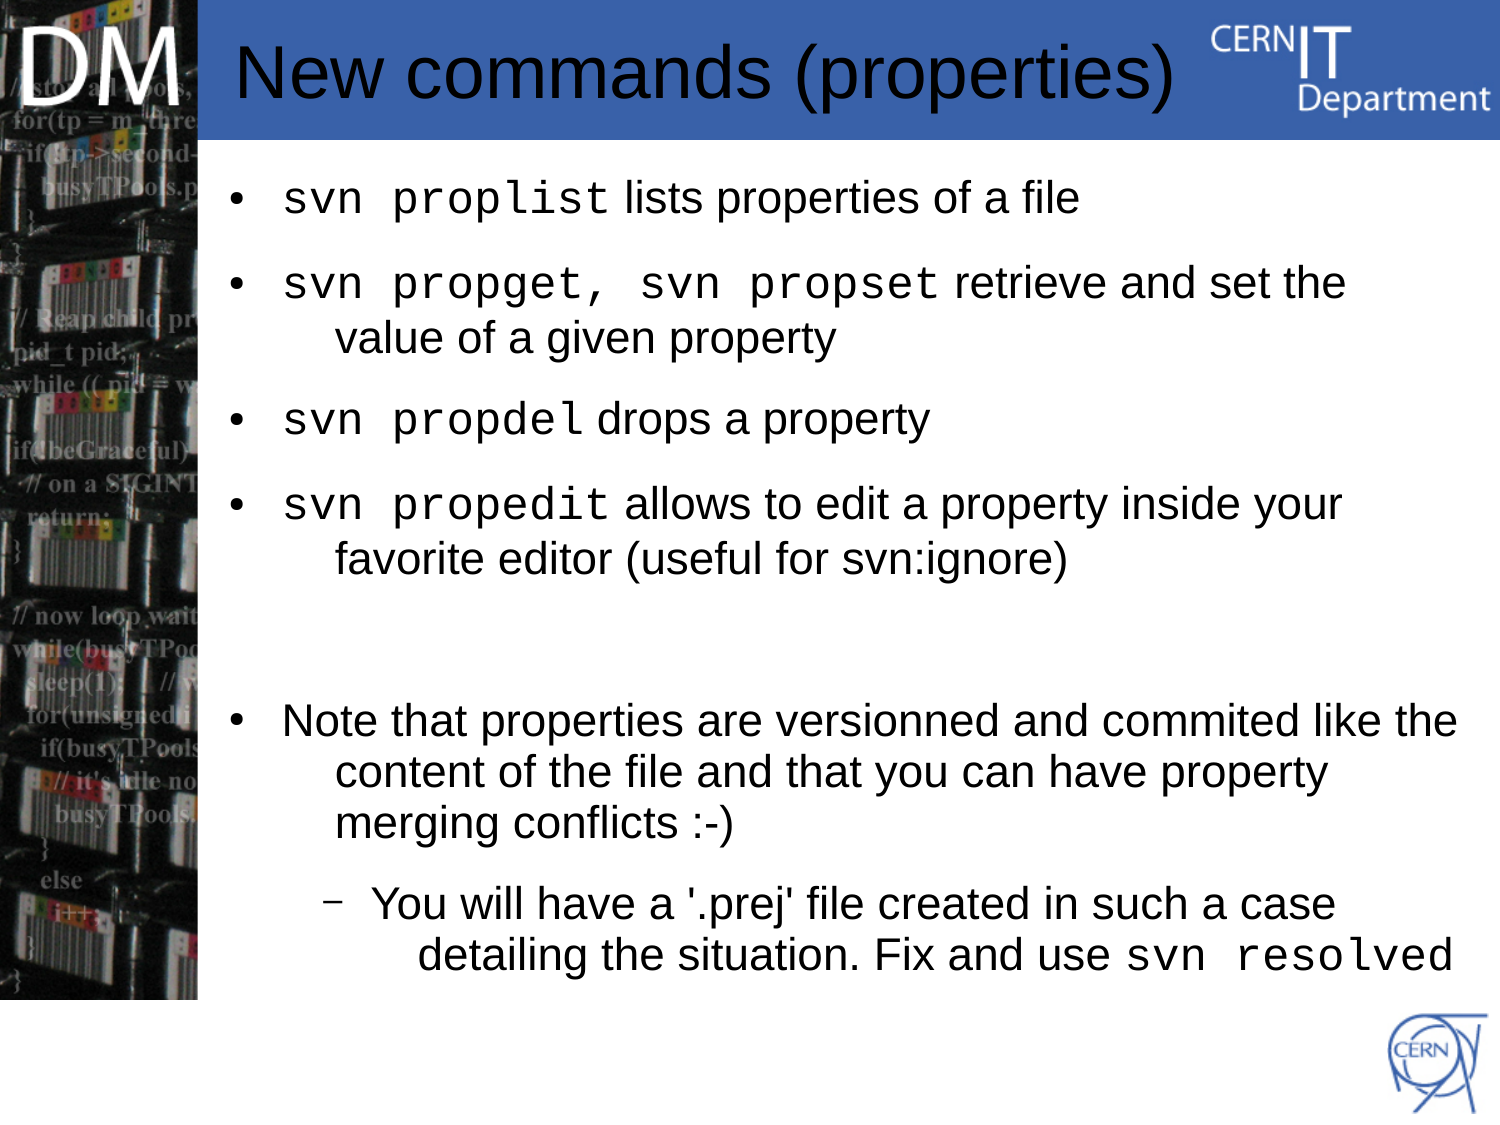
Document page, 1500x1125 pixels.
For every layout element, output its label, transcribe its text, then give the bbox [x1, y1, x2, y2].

picture [1387, 1012, 1489, 1114]
list svn proplist lists properties of a file svn propget, svn propset retrieve and set the value of a given property svn propdel drops a property svn propedit allows to edit a property inside your favorite editor (useful for svn:ignore) Note that properties are versionned and commited like the content of the file and that you can have property merging conflicts :-) You will have a '.prej' file created in such a case detailing the situation. Fix and use svn resolved [177, 157, 1477, 1001]
title New commands (properties) [212, 0, 1201, 138]
picture [198, 0, 1500, 140]
